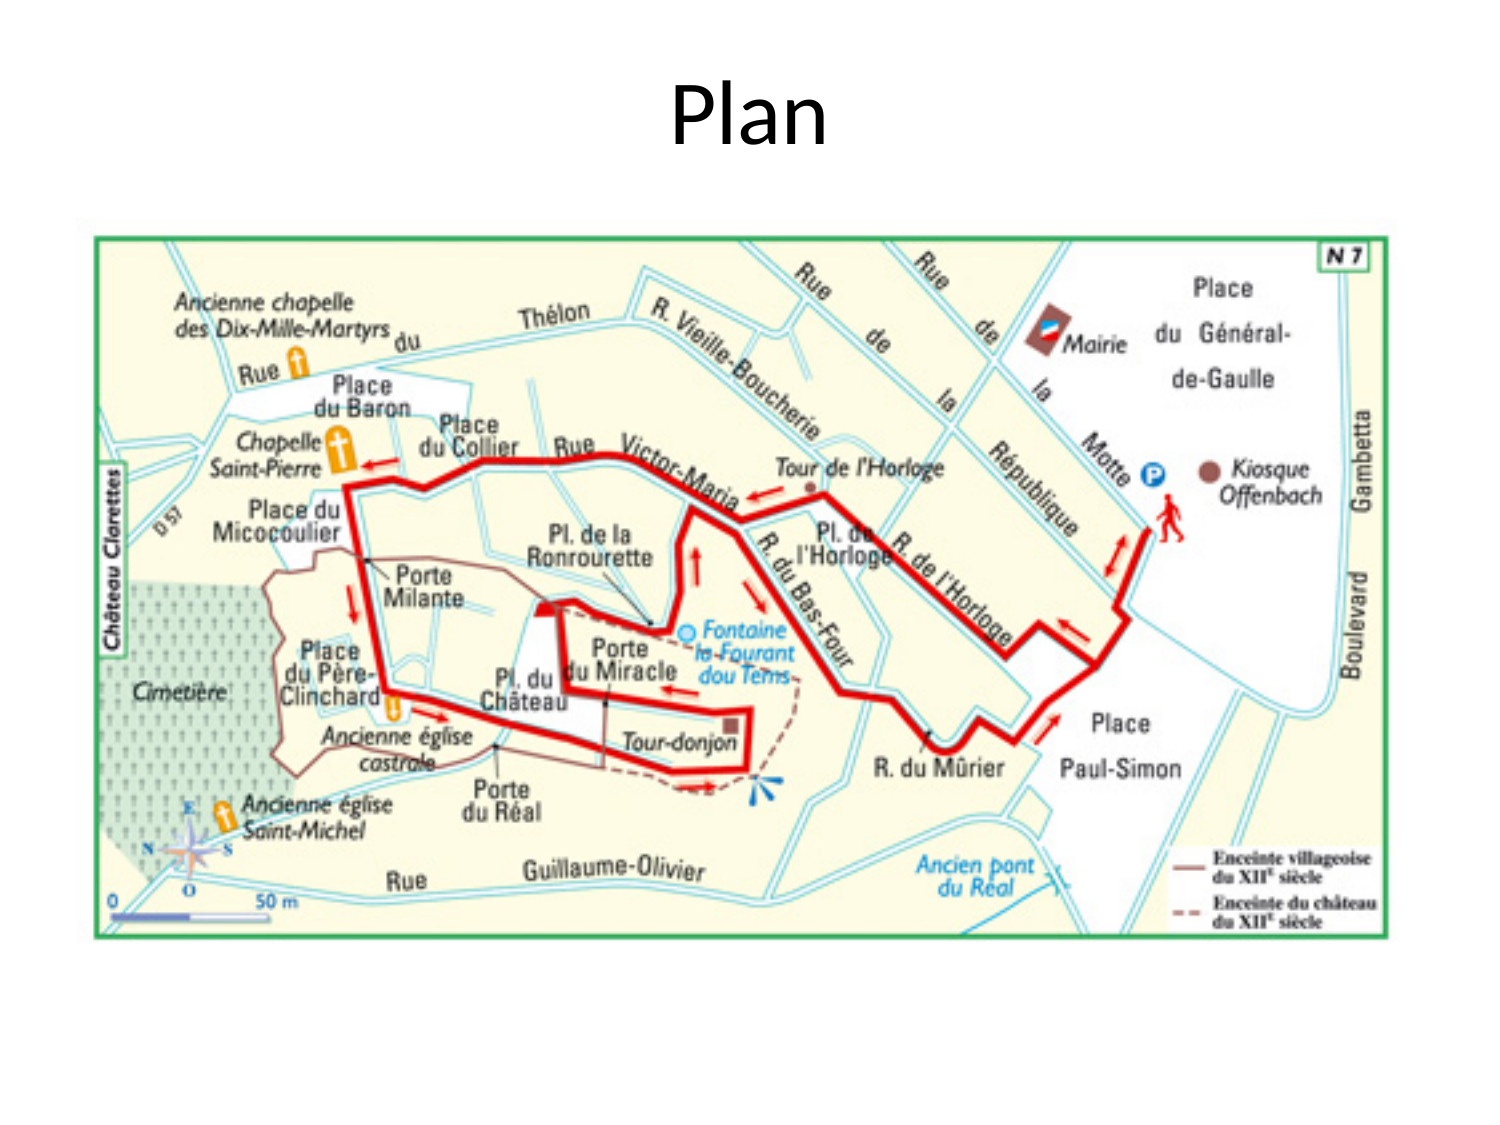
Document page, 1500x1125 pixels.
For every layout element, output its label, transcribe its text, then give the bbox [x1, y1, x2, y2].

picture [76, 218, 1408, 959]
title Plan [75, 45, 1425, 233]
